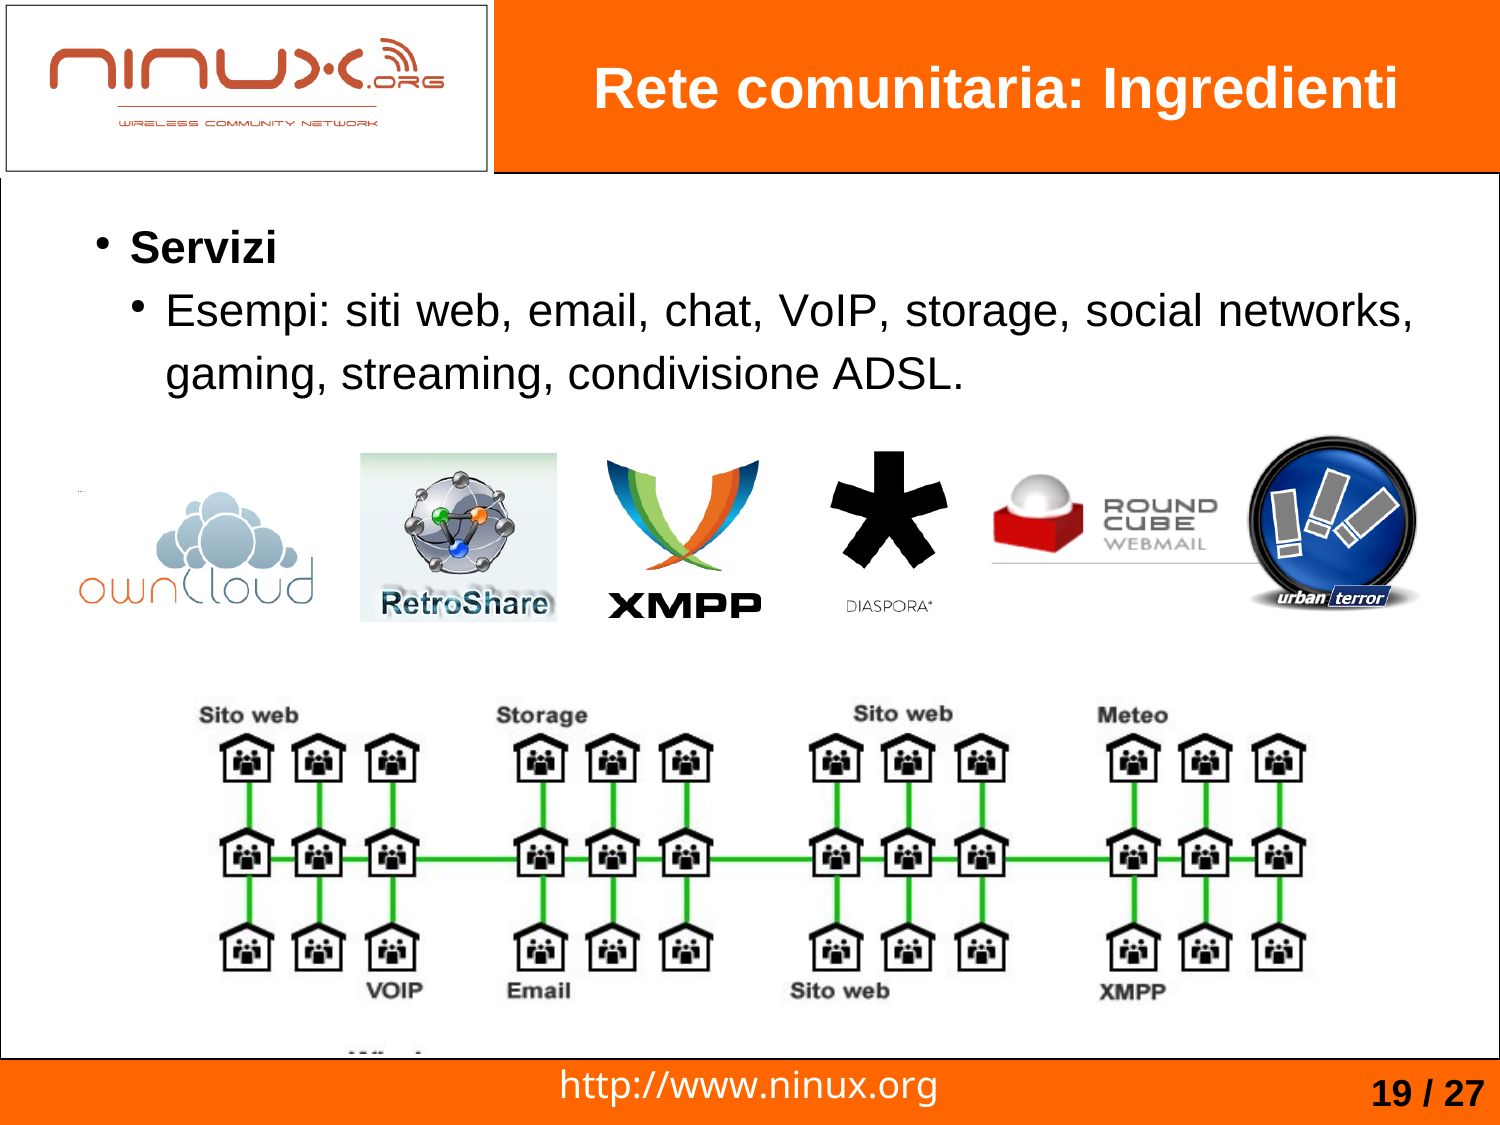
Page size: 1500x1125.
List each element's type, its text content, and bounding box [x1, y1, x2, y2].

picture [990, 432, 1422, 612]
text_box http://www.ninux.org [0, 1053, 1500, 1125]
text_box Servizi Esempi: siti web, email, chat, VoIP, storage, social networks, gaming, streaming, condivisione ADSL. [59, 154, 1416, 982]
picture [167, 651, 1368, 1054]
text_box <numero> / 27 [1257, 1061, 1500, 1125]
title Rete comunitaria: Ingredienti [495, 17, 1500, 160]
picture [807, 433, 972, 622]
picture [607, 460, 761, 618]
picture [0, 0, 494, 178]
picture [78, 491, 313, 604]
picture [360, 453, 557, 622]
